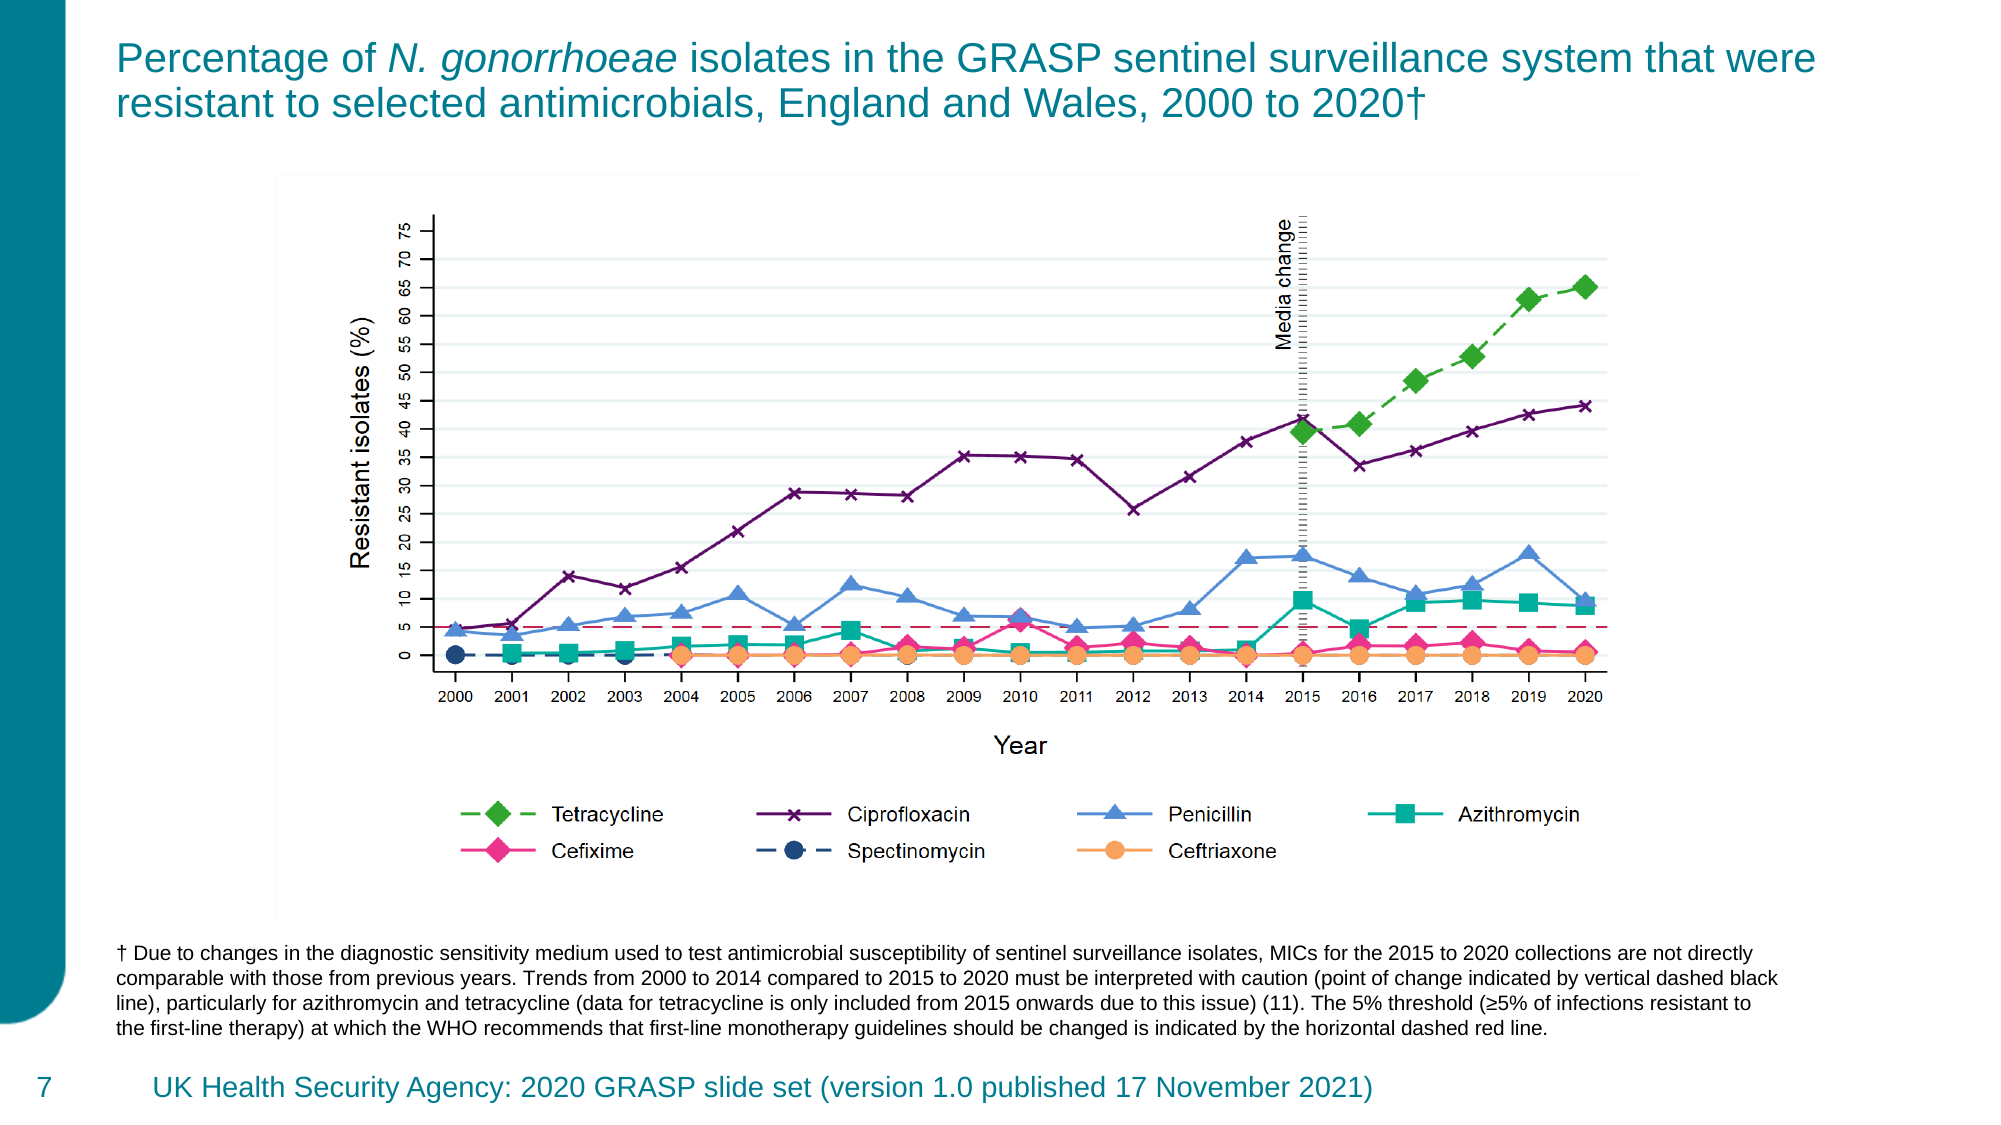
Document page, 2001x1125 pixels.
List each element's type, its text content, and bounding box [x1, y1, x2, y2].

text_box † Due to changes in the diagnostic sensitivity medium used to test antimicrobial susceptibility of sentinel surveillance isolates, MICs for the 2015 to 2020 collections are not directly comparable with those from previous years. Trends from 2000 to 2014 compared to 2015 to 2020 must be interpreted with caution (point of change indicated by vertical dashed black line), particularly for azithromycin and tetracycline (data for tetracycline is only included from 2015 onwards due to this issue) (11). The 5% threshold (≥5% of infections resistant to the first-line therapy) at which the WHO recommends that first-line monotherapy guidelines should be changed is indicated by the horizontal dashed red line. [101, 932, 1880, 1047]
text_box [21, 1056, 120, 1117]
title Percentage of N. gonorrhoeae isolates in the GRASP sentinel surveillance system that were resistant to selected antimicrobials, England and Wales, 2000 to 2020† [101, 29, 1926, 217]
text_box UK Health Security Agency: 2020 GRASP slide set (version 1.0 published 17 November 2021) [137, 1056, 1780, 1116]
picture [275, 175, 1642, 922]
